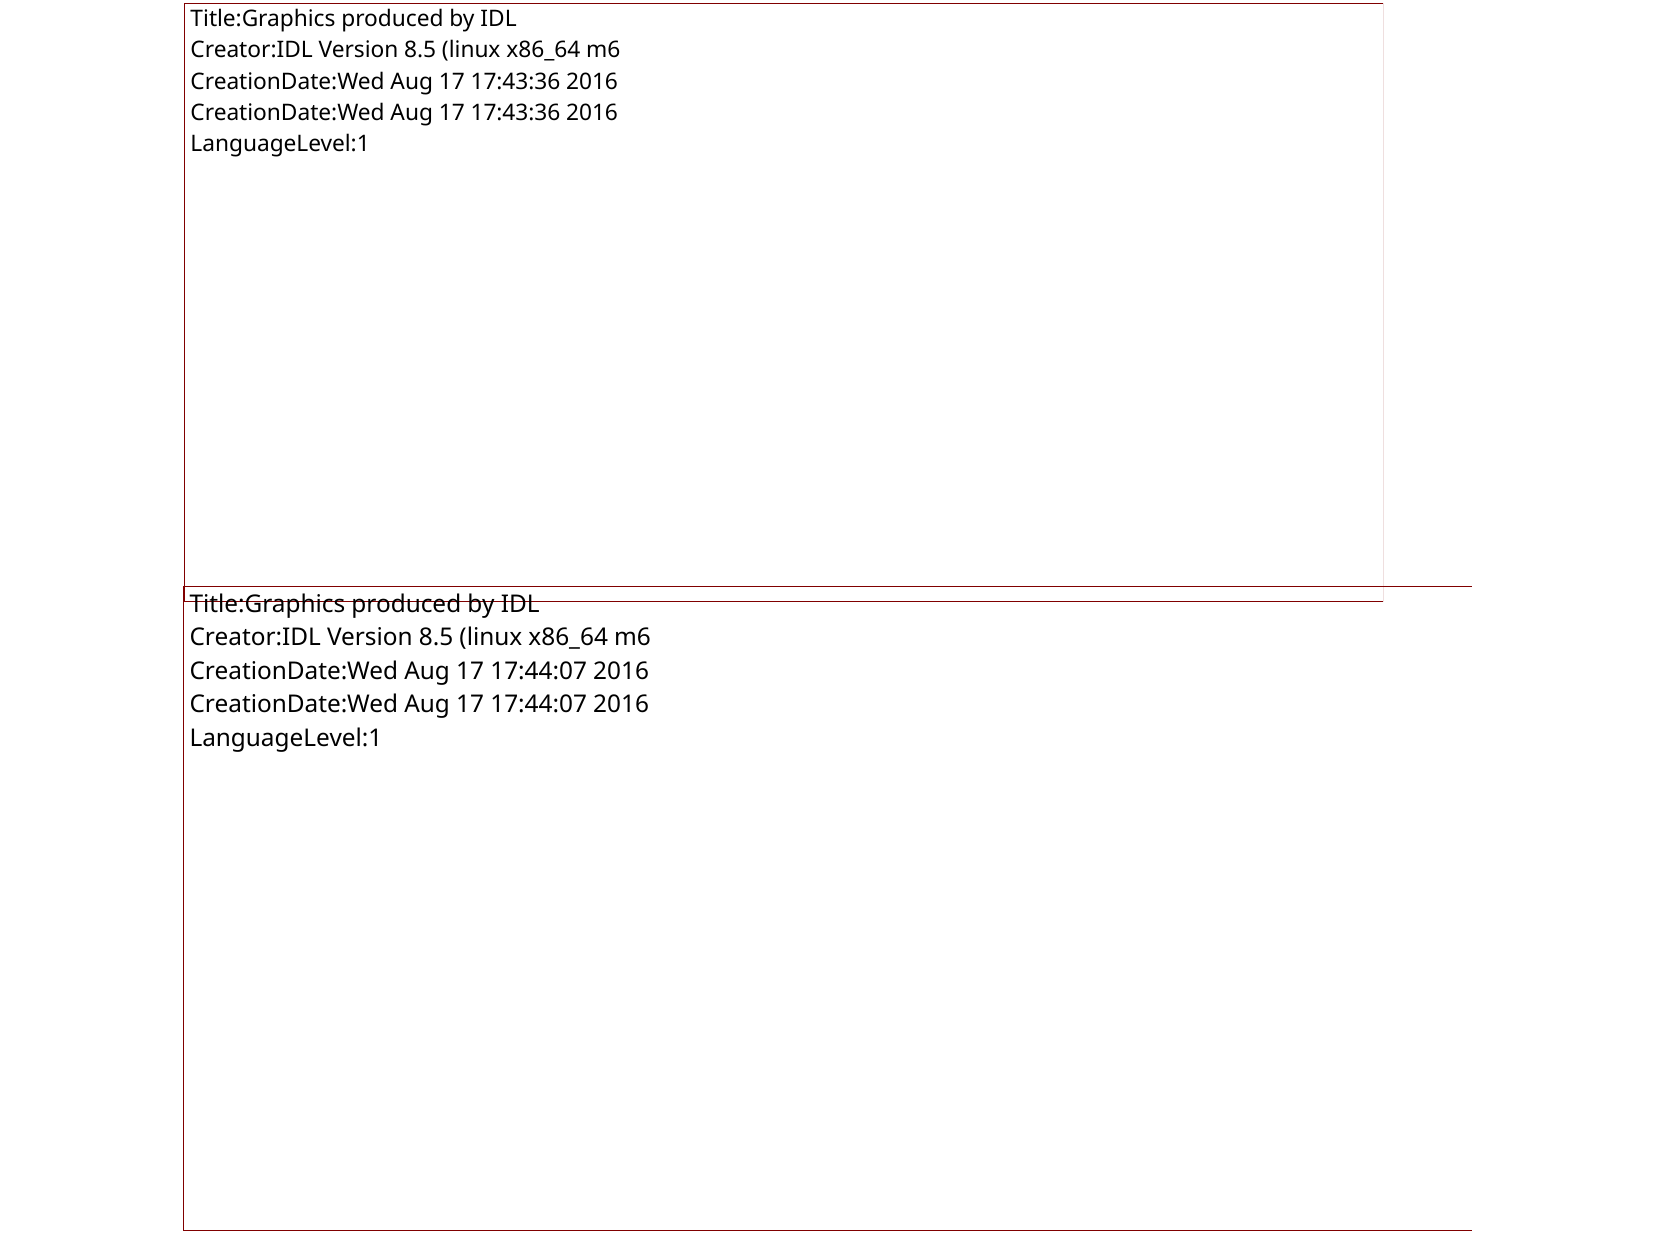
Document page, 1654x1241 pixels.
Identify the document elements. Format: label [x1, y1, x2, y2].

picture [181, 1, 1472, 1231]
